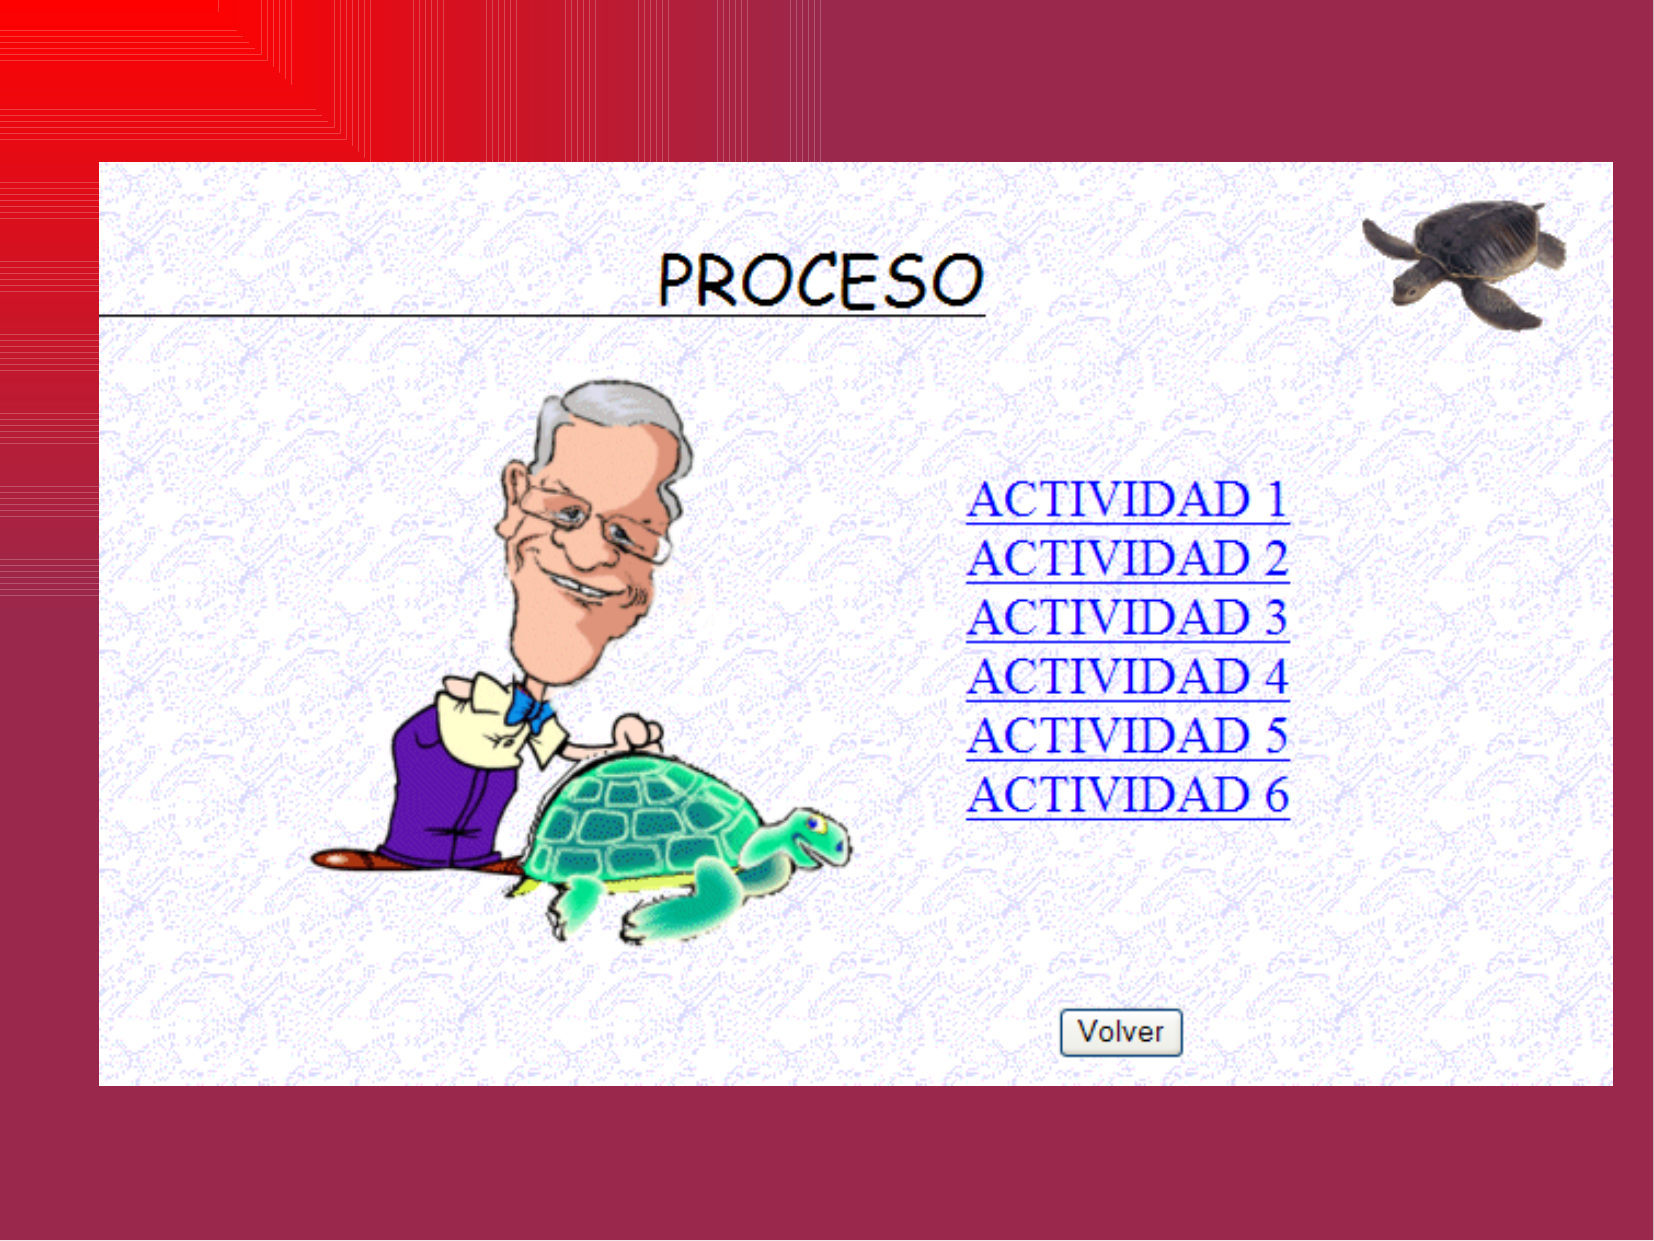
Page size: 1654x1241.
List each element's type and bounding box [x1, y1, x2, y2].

picture [99, 162, 1613, 1086]
